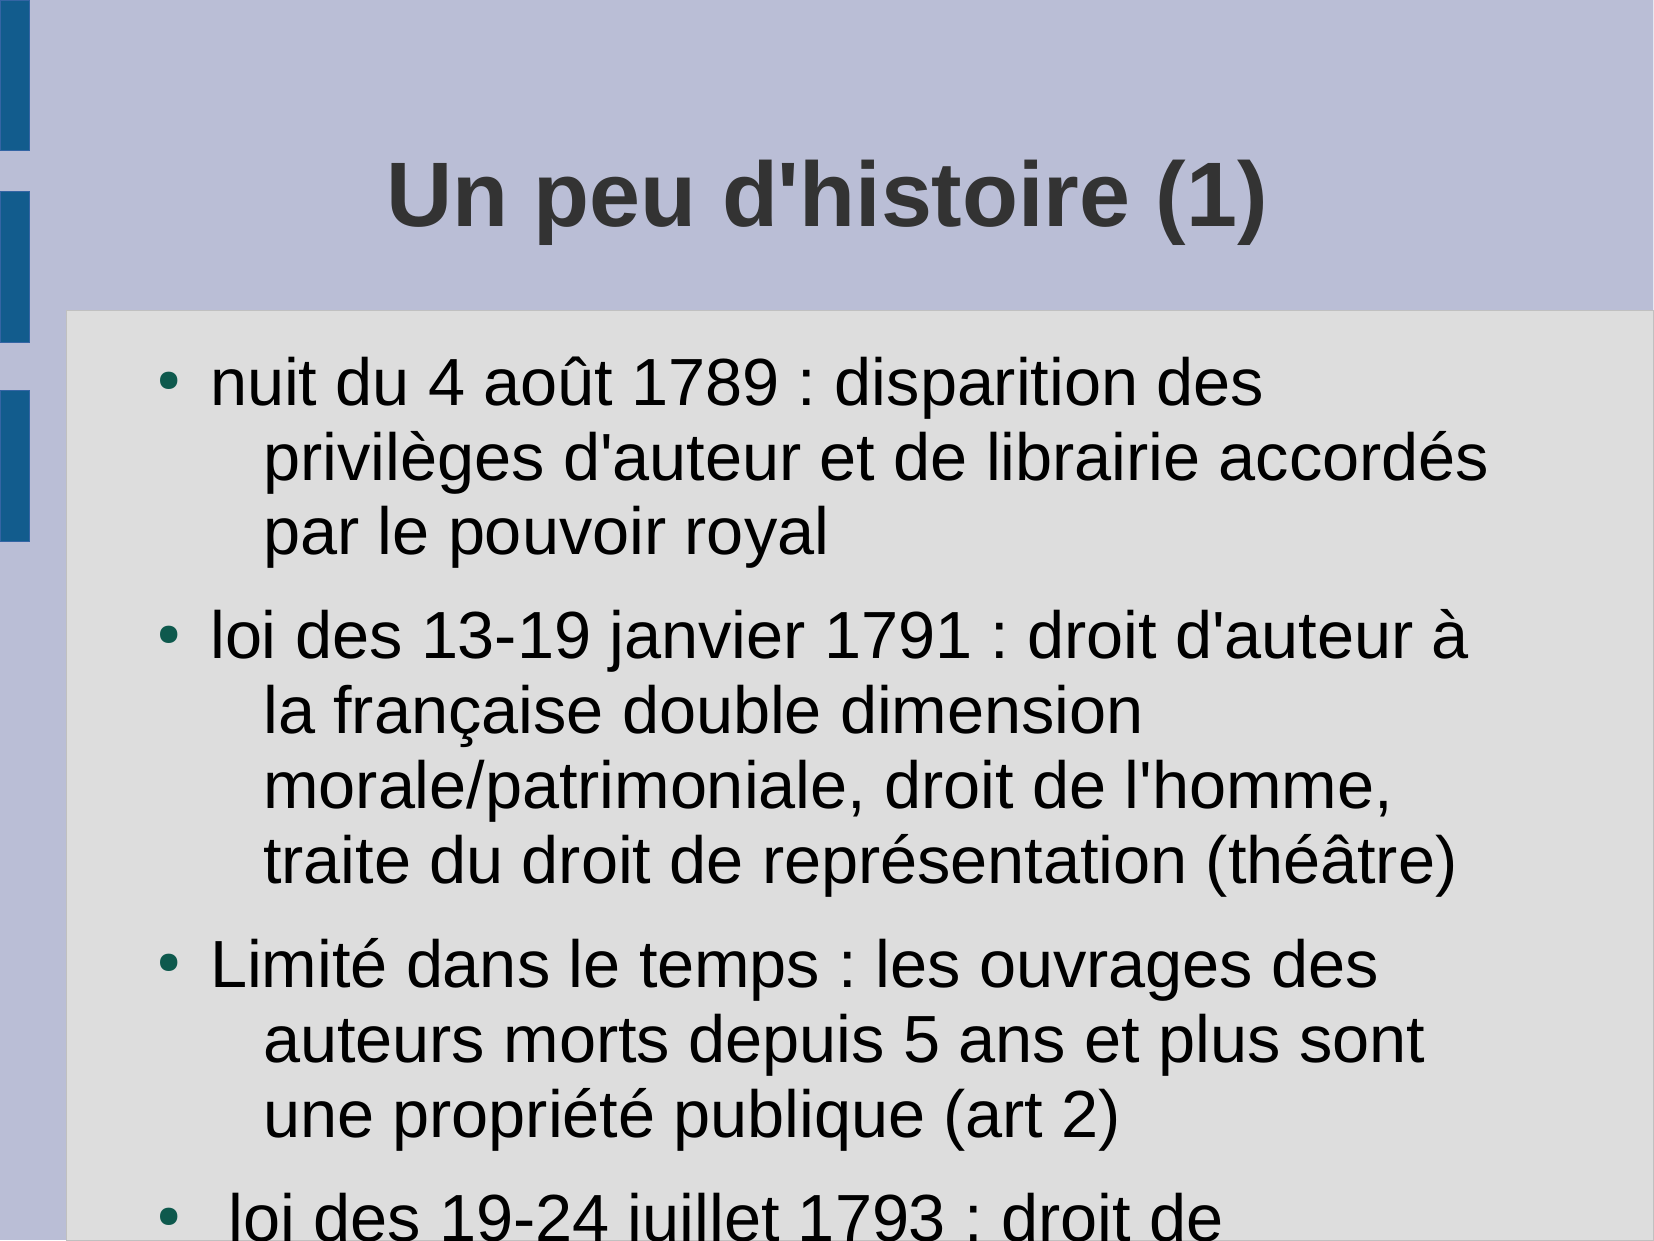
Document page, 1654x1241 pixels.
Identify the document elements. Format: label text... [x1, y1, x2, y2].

list nuit du 4 août 1789 : disparition des privilèges d'auteur et de librairie accordés par le pouvoir royal loi des 13-19 janvier 1791 : droit d'auteur à la française double dimension morale/patrimoniale, droit de l'homme, traite du droit de représentation (théâtre) Limité dans le temps : les ouvrages des auteurs morts depuis 5 ans et plus sont une propriété publique (art 2) loi des 19-24 juillet 1793 : droit de reproduction [121, 344, 1534, 1127]
title Un peu d'histoire (1) [121, 91, 1534, 299]
